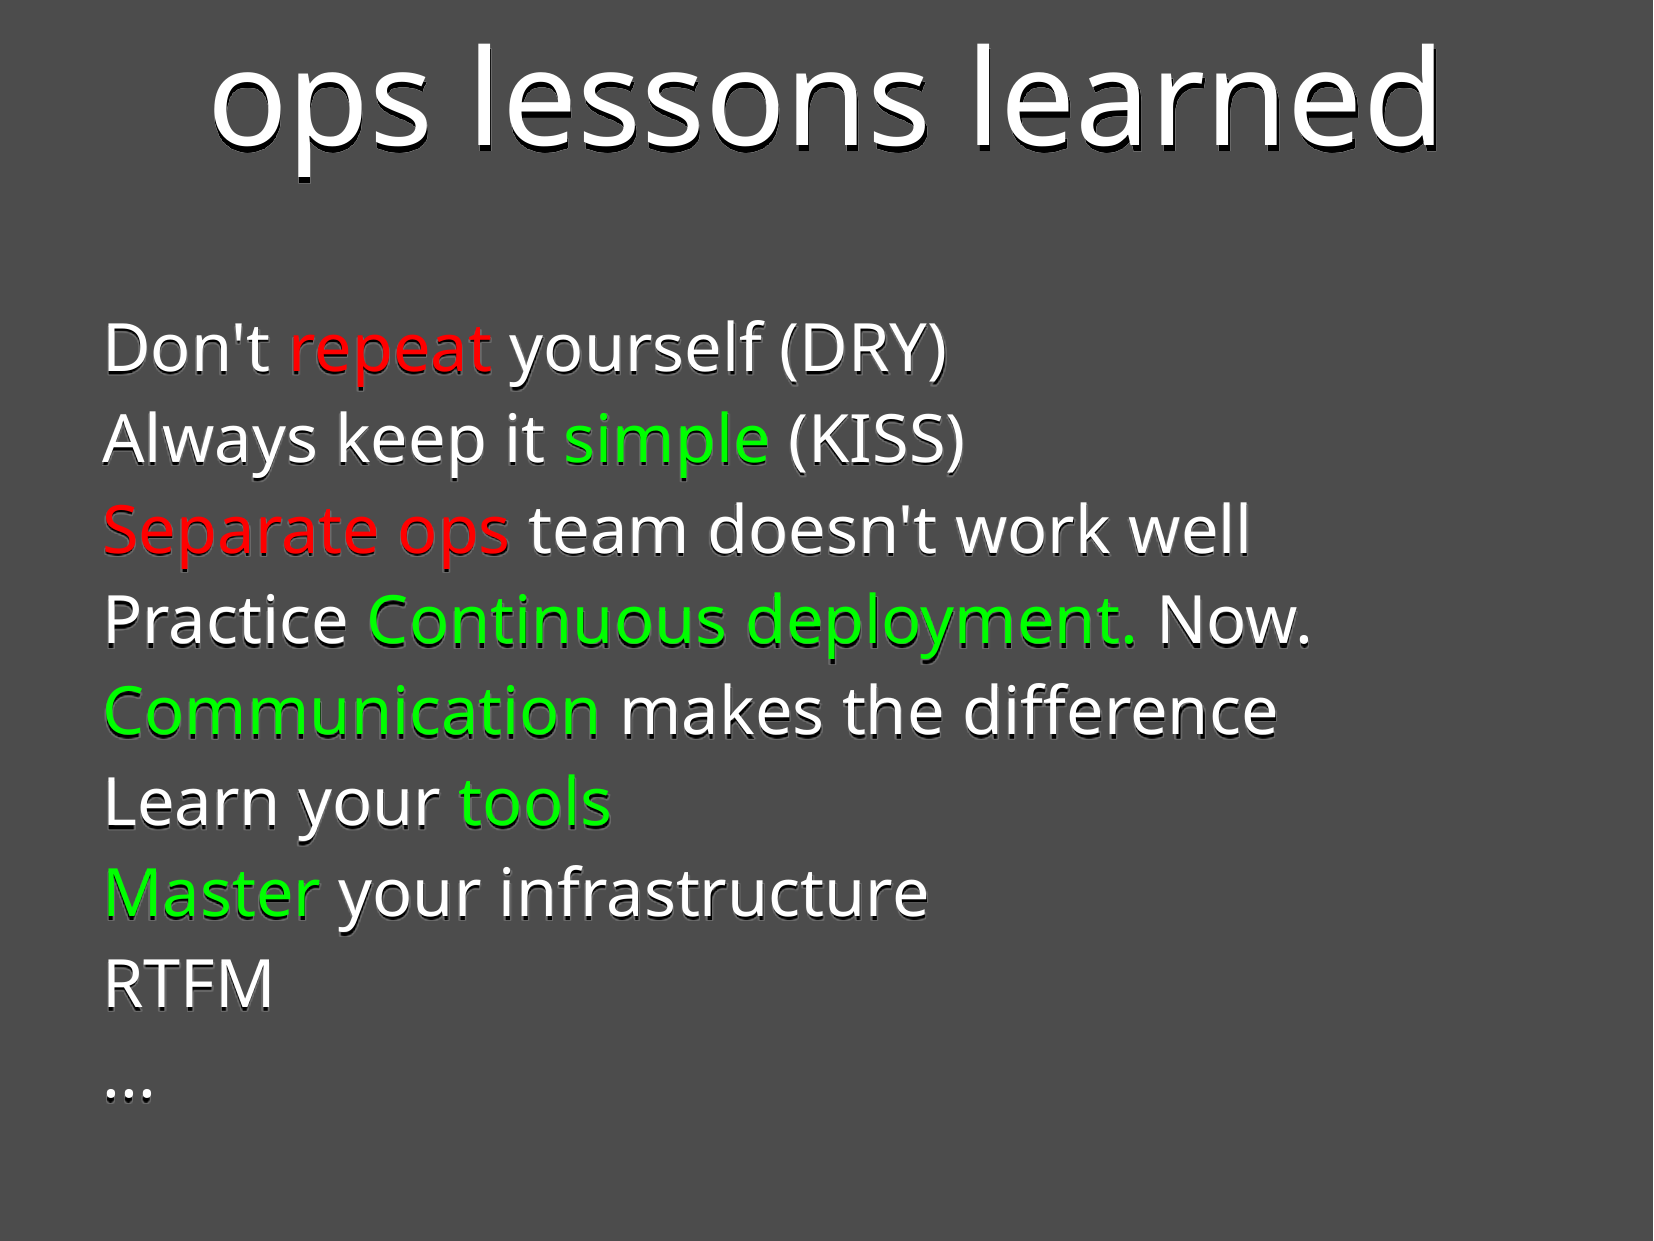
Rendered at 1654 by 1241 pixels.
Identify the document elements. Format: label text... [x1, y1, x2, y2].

title Don't repeat yourself (DRY) Always keep it simple (KISS) Separate ops team doesn't work well Practice Continuous deployment. Now. Communication makes the difference Learn your tools Master your infrastructure RTFM ... [102, 300, 1603, 1171]
title ops lessons learned [82, 0, 1571, 198]
